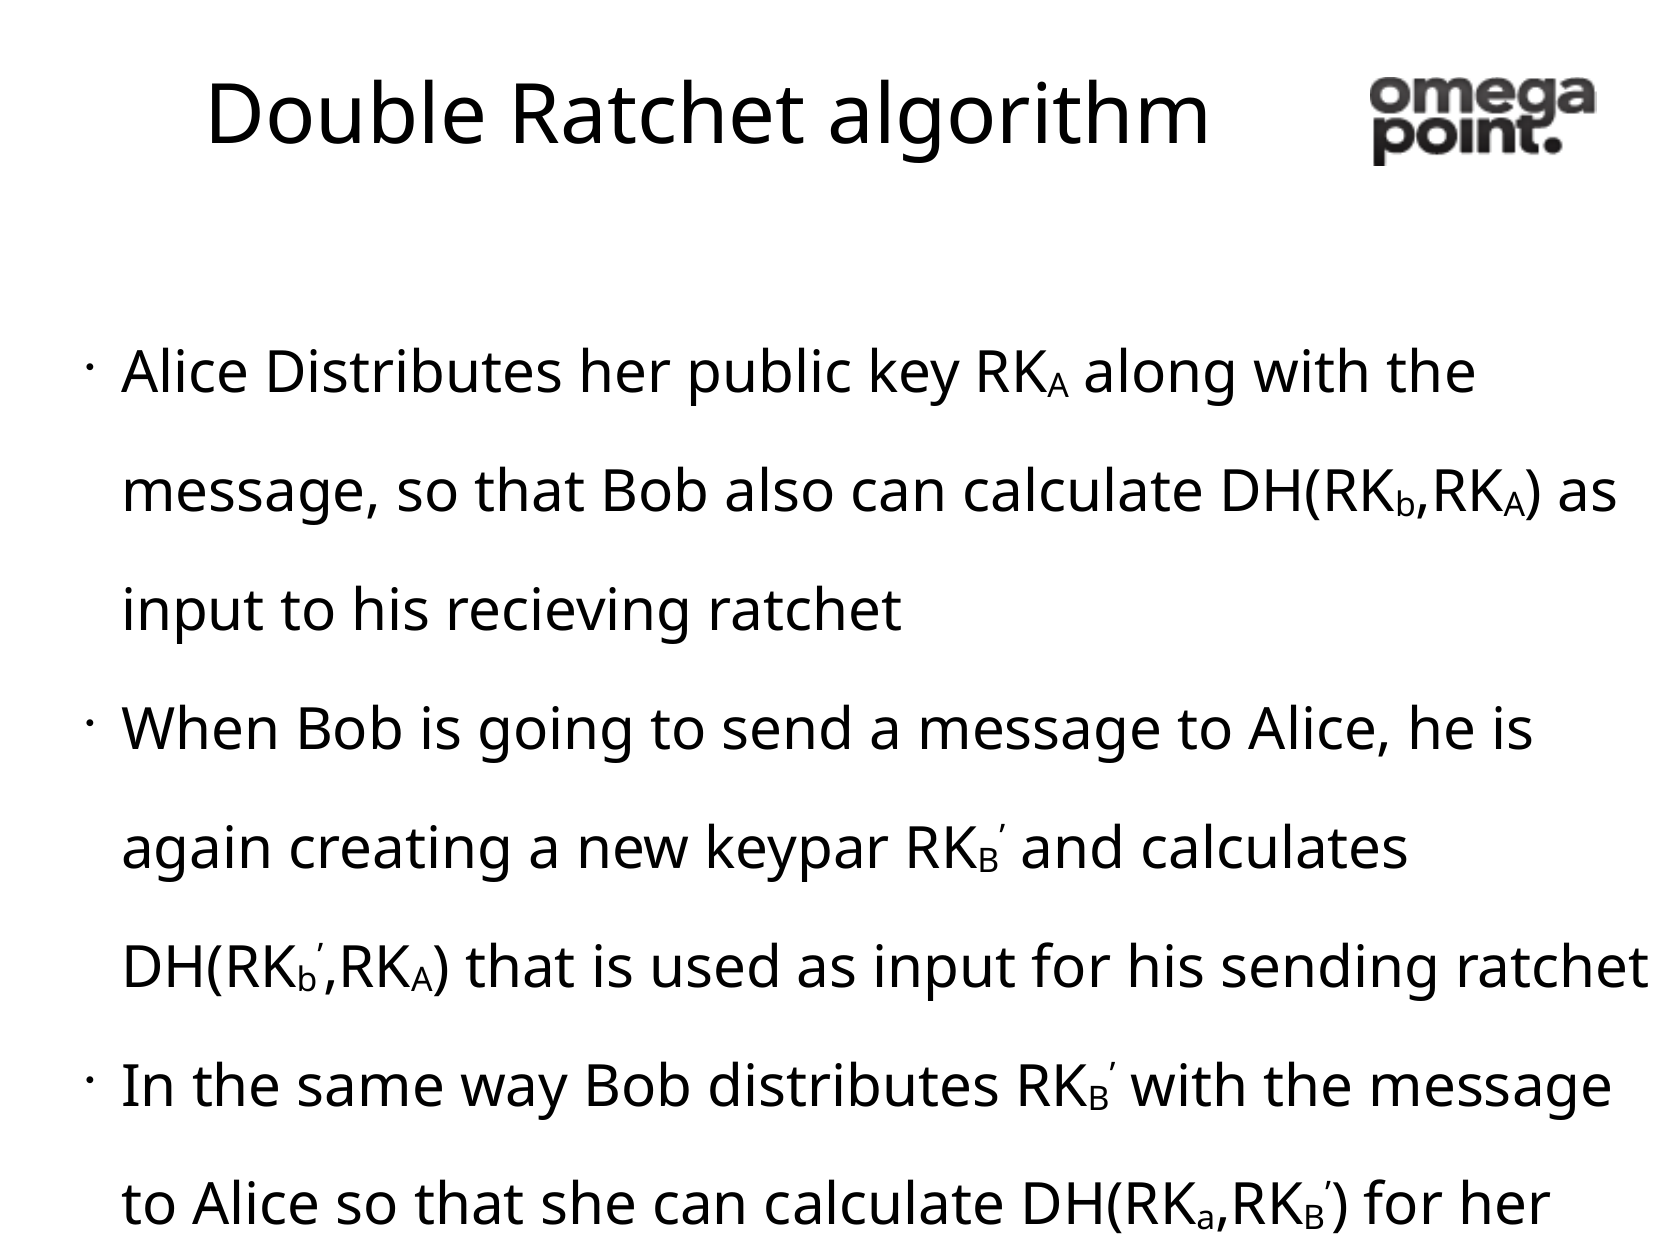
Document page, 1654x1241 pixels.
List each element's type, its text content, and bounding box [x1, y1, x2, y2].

text_box Double Ratchet algorithm [0, 0, 1453, 269]
picture [1370, 77, 1597, 166]
text_box Alice Distributes her public key RKA along with the message, so that Bob also can calculate DH(RKb,RKA) as input to his recieving ratchet When Bob is going to send a message to Alice, he is again creating a new keypar RKB’ and calculates DH(RKb’,RKA) that is used as input for his sending ratchet In the same way Bob distributes RKB’ with the message to Alice so that she can calculate DH(RKa,RKB’) for her recv ratchet. She can now throw away the RKA and gen RKA’ [70, 283, 1654, 1241]
